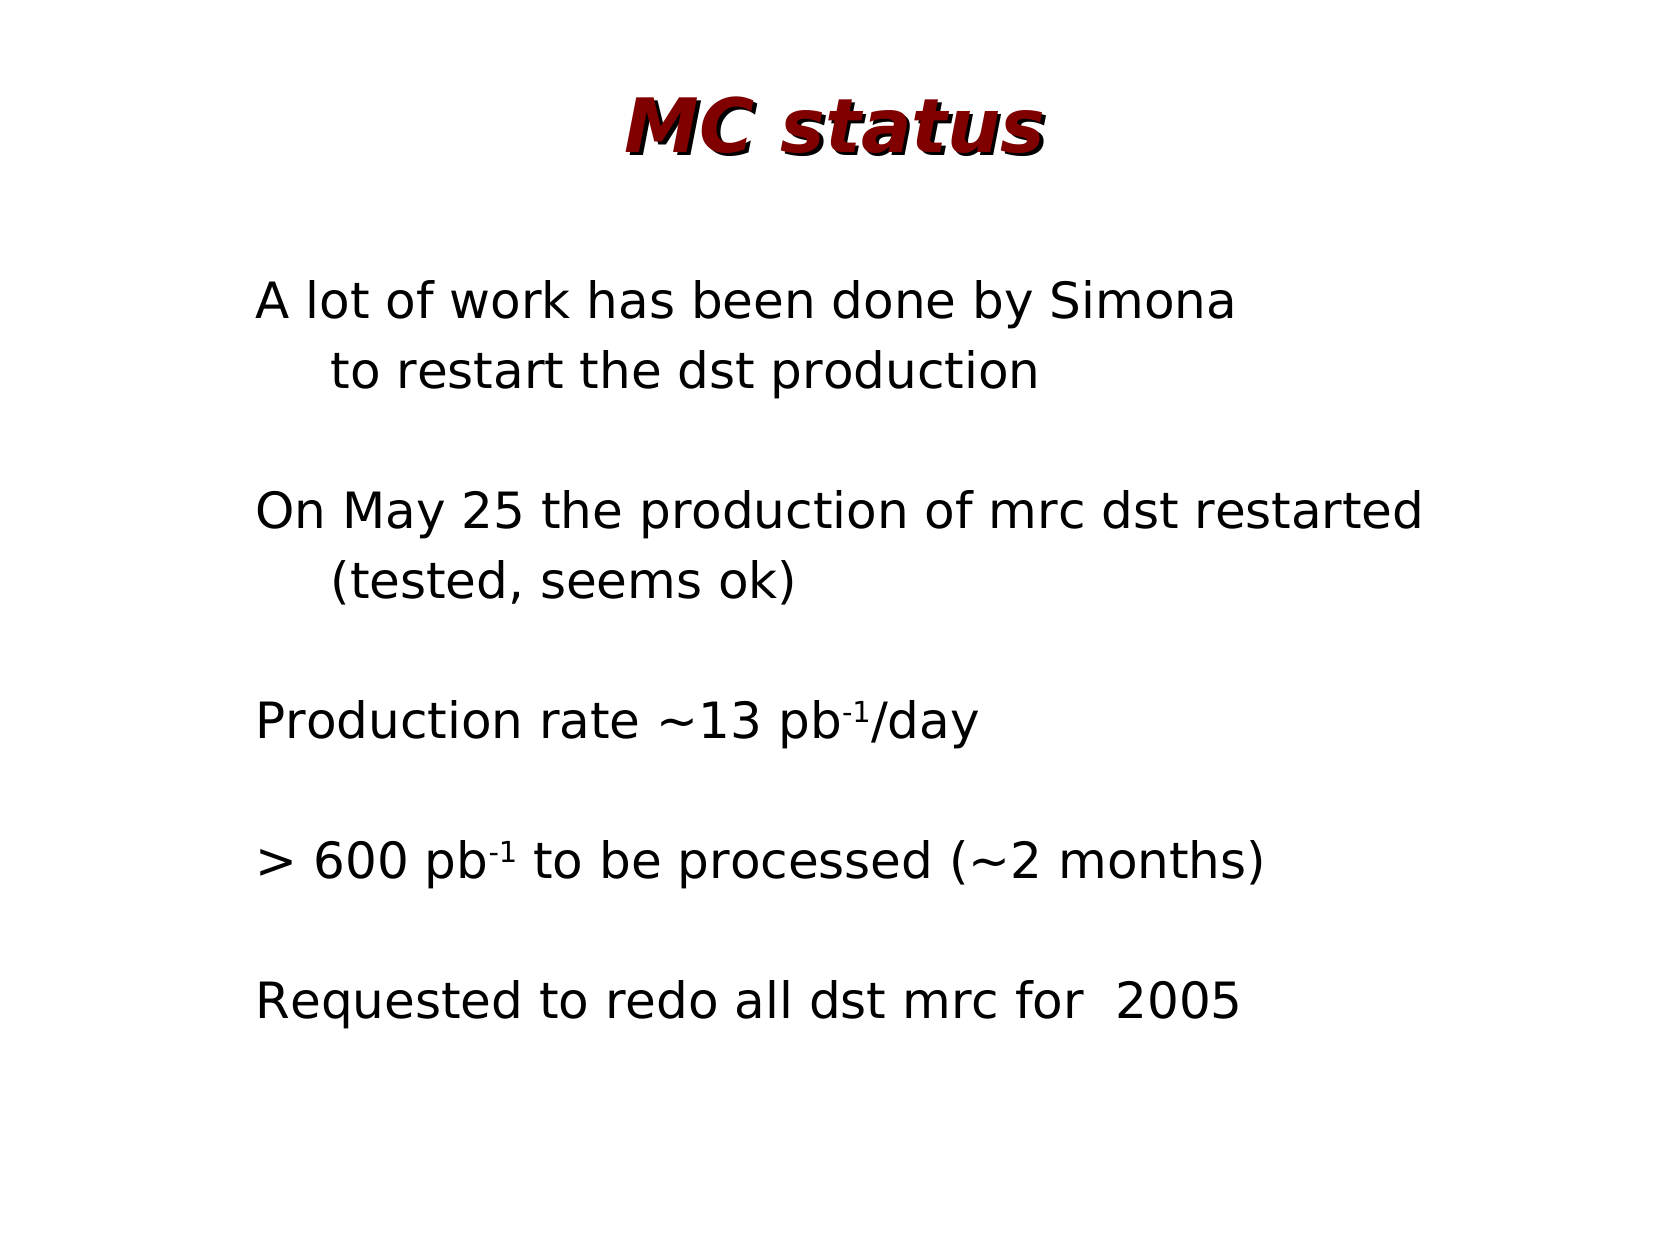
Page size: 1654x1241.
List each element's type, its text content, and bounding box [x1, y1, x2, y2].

text_box A lot of work has been done by Simona to restart the dst production On May 25 the production of mrc dst restarted (tested, seems ok) Production rate ~13 pb-1/day > 600 pb-1 to be processed (~2 months) Requested to redo all dst mrc for 2005 [240, 264, 1416, 1038]
text_box MC status [610, 75, 1053, 178]
